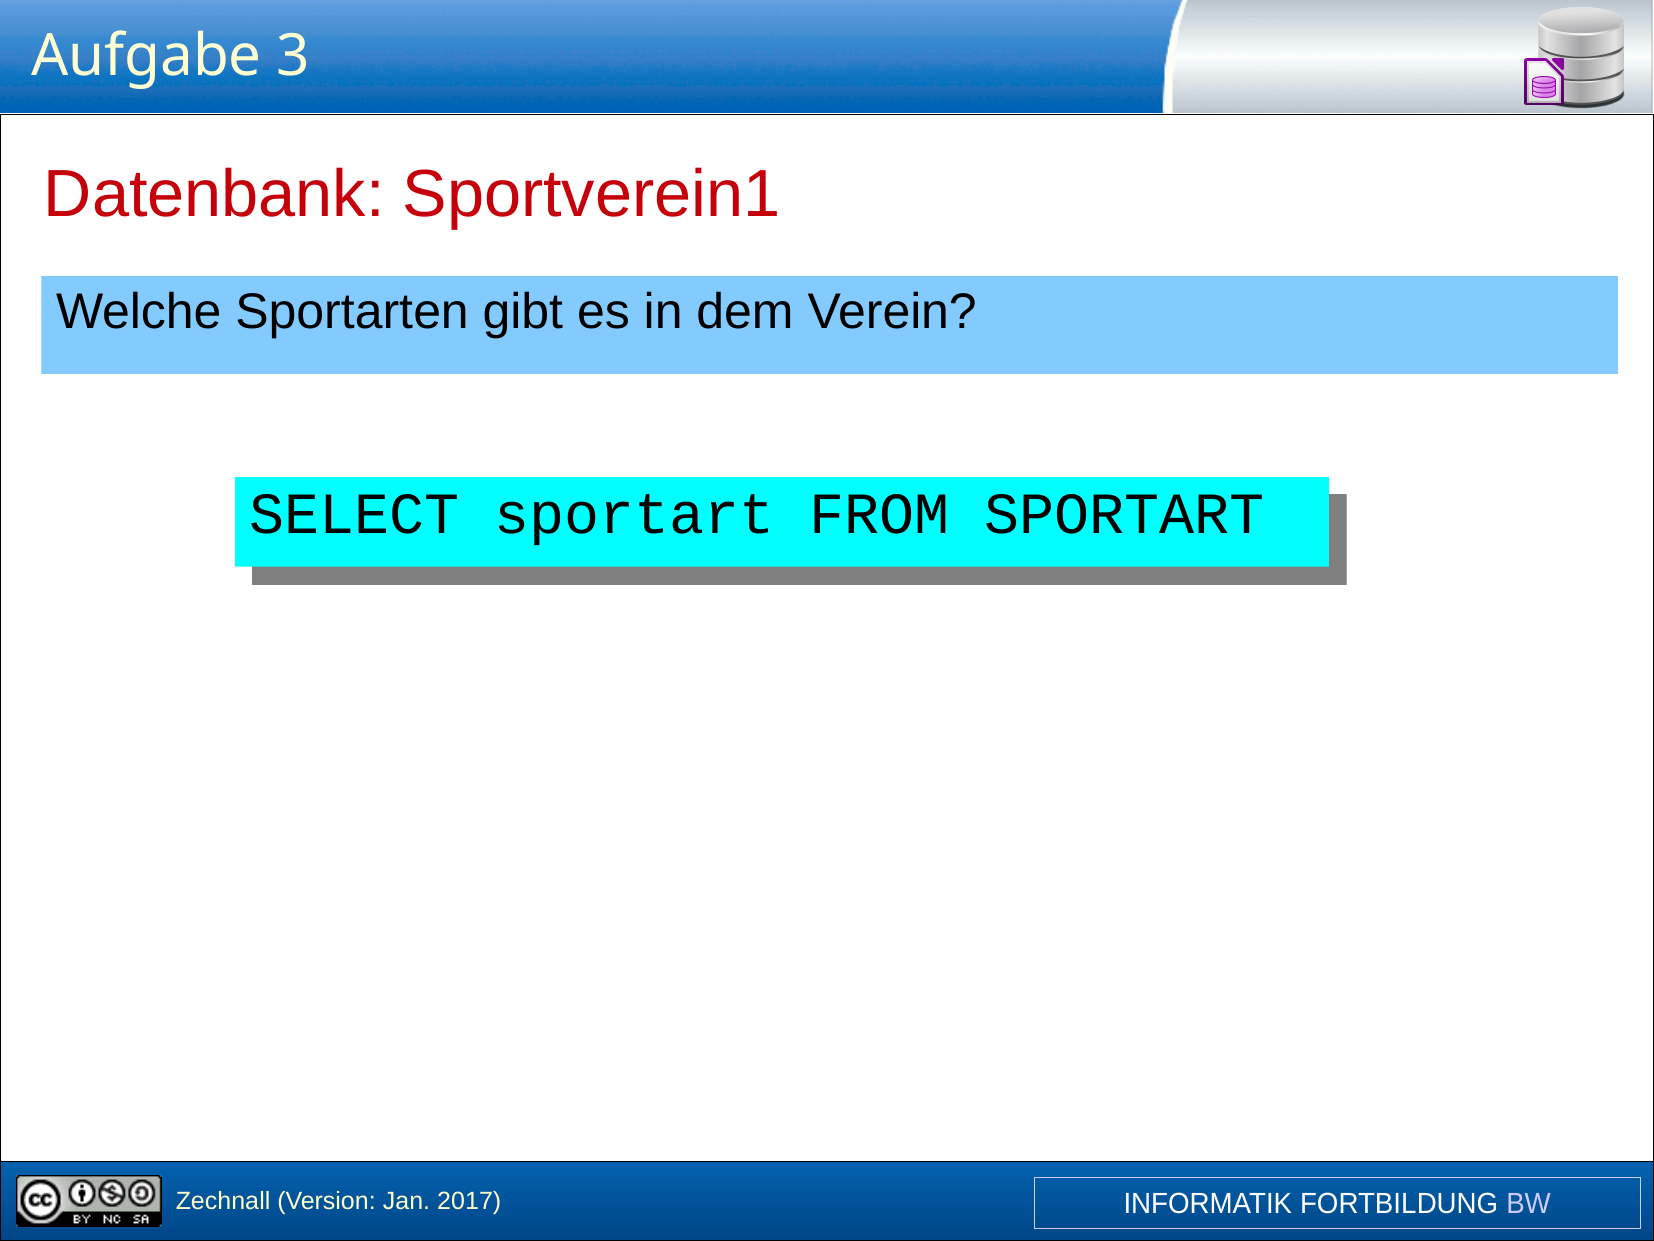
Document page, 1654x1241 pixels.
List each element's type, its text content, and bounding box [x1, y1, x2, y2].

text_box SELECT sportart FROM SPORTART [235, 477, 1329, 567]
picture [0, 0, 1654, 113]
text_box Welche Sportarten gibt es in dem Verein? [41, 275, 1618, 374]
text_box Datenbank: Sportverein1 [29, 149, 796, 239]
picture [16, 1175, 162, 1227]
title Aufgabe 3 [31, 14, 1151, 92]
